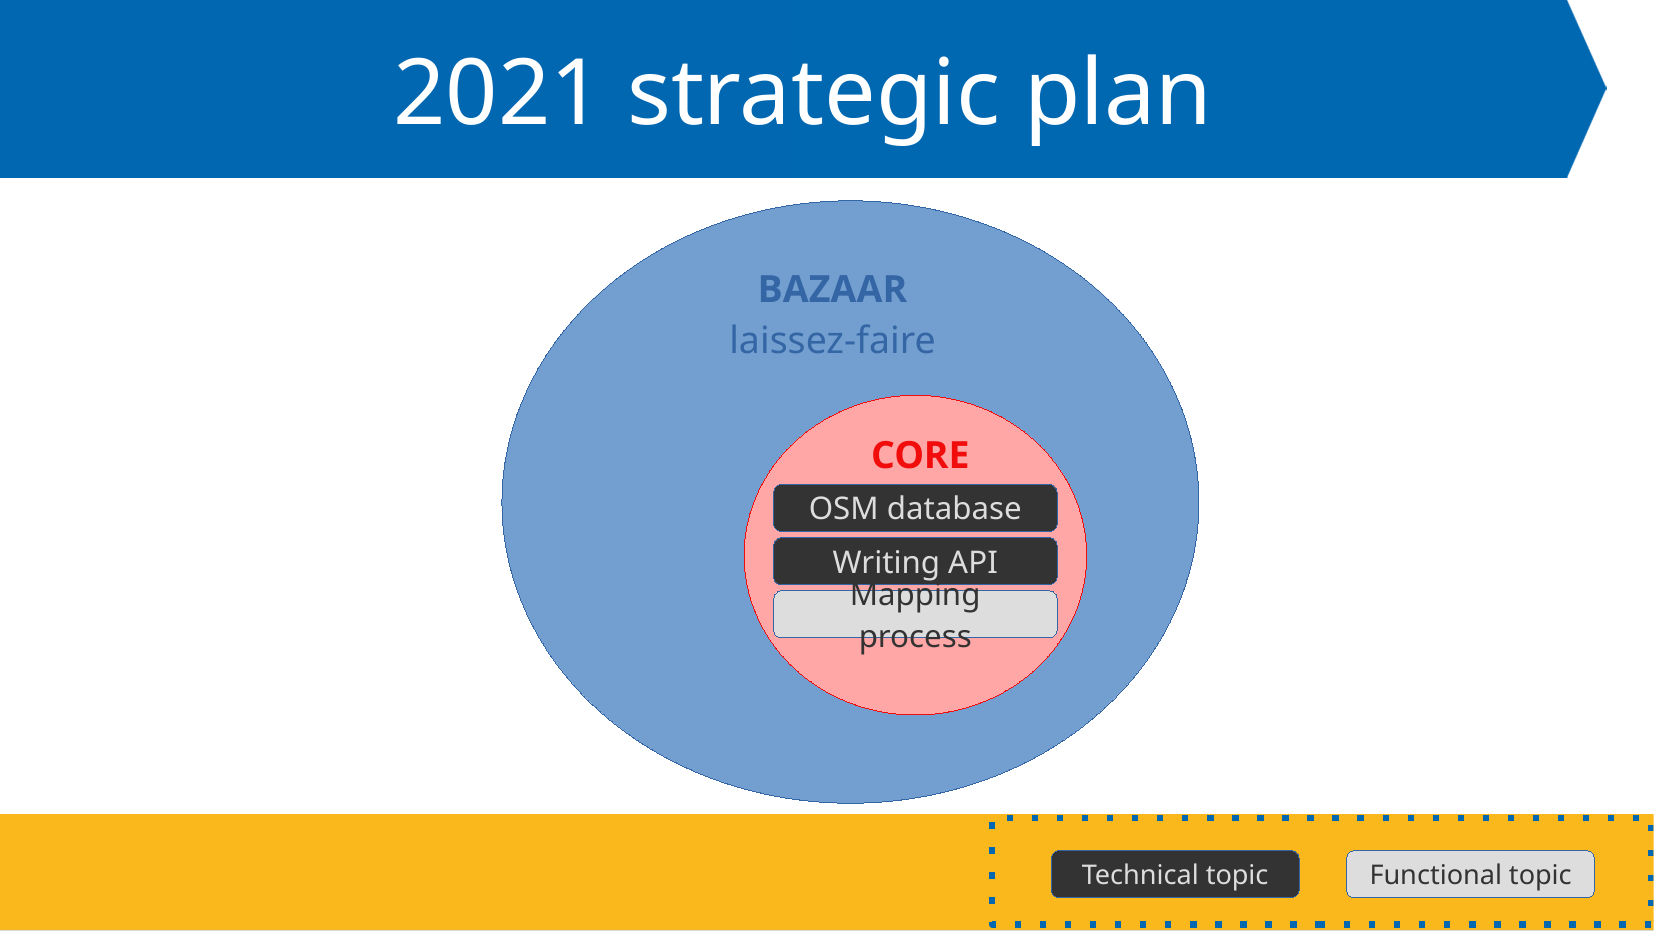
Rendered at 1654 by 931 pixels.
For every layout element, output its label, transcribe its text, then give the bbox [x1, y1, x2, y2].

text_box CORE [856, 420, 999, 472]
picture [0, 814, 1654, 931]
text_box Writing API [773, 537, 1058, 585]
title 2021 strategic plan [59, 23, 1548, 154]
text_box Technical topic [1051, 850, 1300, 898]
text_box OSM database [773, 484, 1058, 532]
picture [0, 0, 1607, 178]
text_box BAZAAR laissez-faire [679, 254, 987, 378]
text_box Mapping process [773, 590, 1058, 638]
text_box Functional topic [1346, 850, 1595, 898]
text_box [501, 200, 1199, 804]
